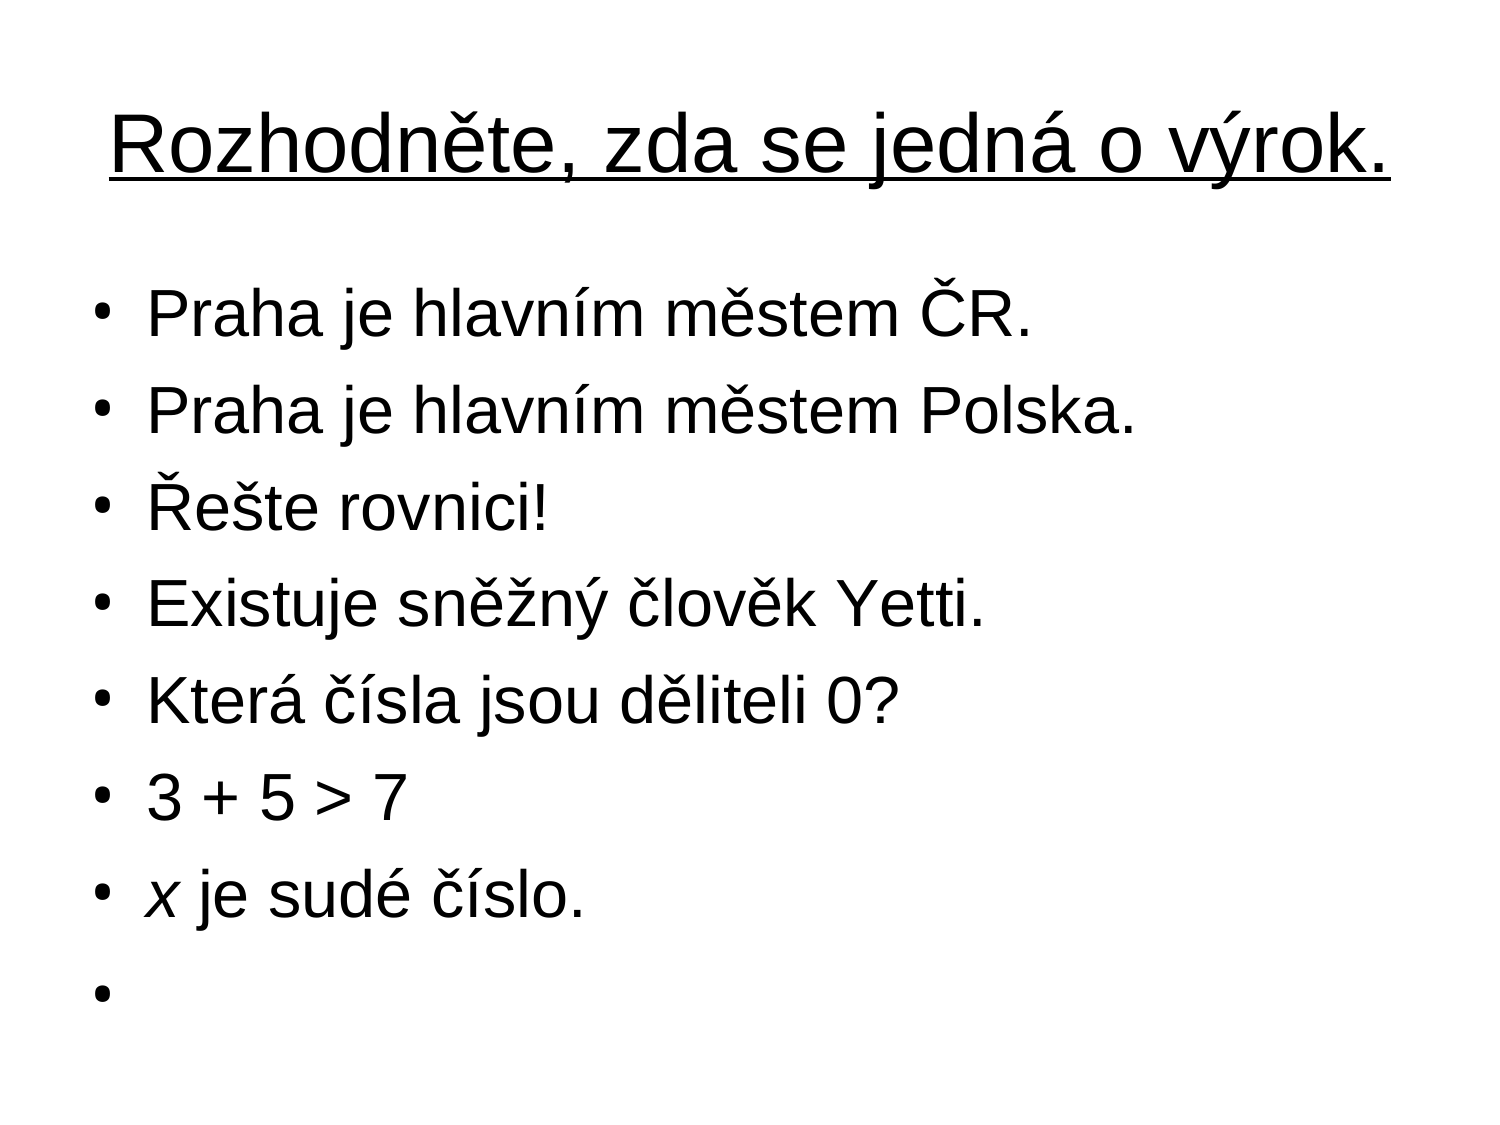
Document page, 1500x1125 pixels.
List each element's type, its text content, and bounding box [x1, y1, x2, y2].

list Praha je hlavním městem ČR. Praha je hlavním městem Polska. Řešte rovnici! Existuje sněžný člověk Yetti. Která čísla jsou děliteli 0? 3 + 5 > 7 x je sudé číslo. [75, 262, 1426, 1005]
title Rozhodněte, zda se jedná o výrok. [75, 45, 1426, 233]
